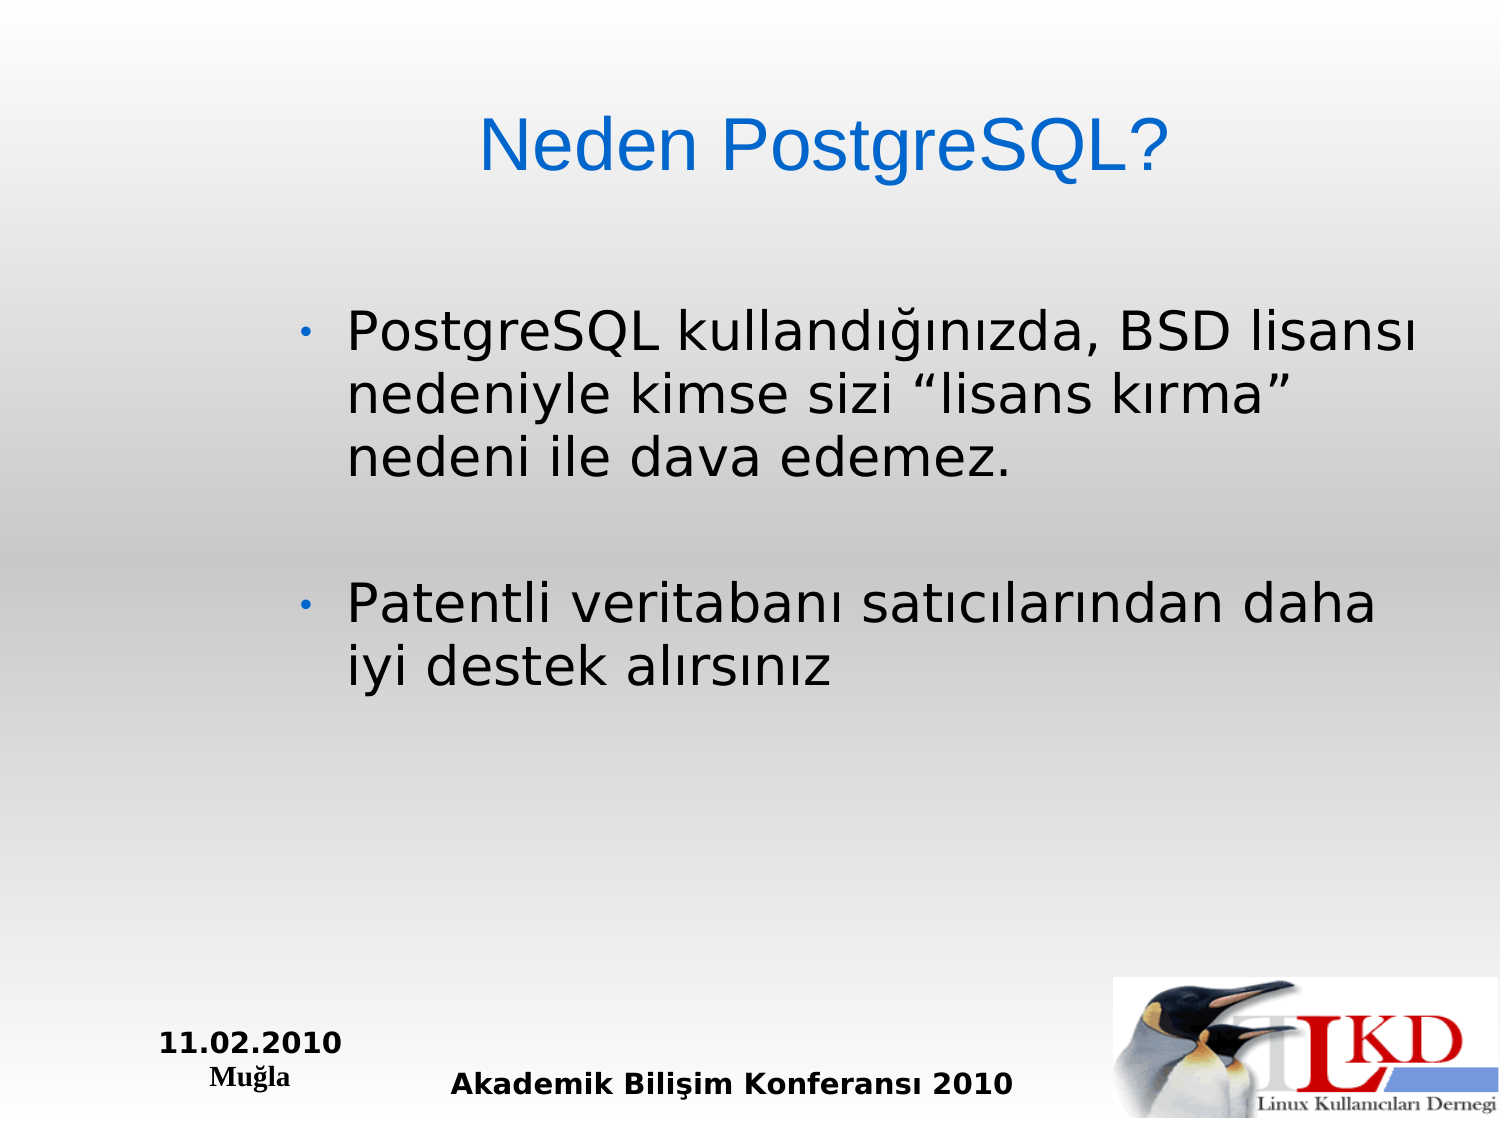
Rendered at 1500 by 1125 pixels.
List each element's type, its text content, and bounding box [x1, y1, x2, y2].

picture [1113, 977, 1499, 1118]
title Neden PostgreSQL? [224, 49, 1425, 238]
list PostgreSQL kullandığınızda, BSD lisansı nedeniyle kimse sizi “lisans kırma” nedeni ile dava edemez. Patentli veritabanı satıcılarından daha iyi destek alırsınız [224, 299, 1425, 975]
